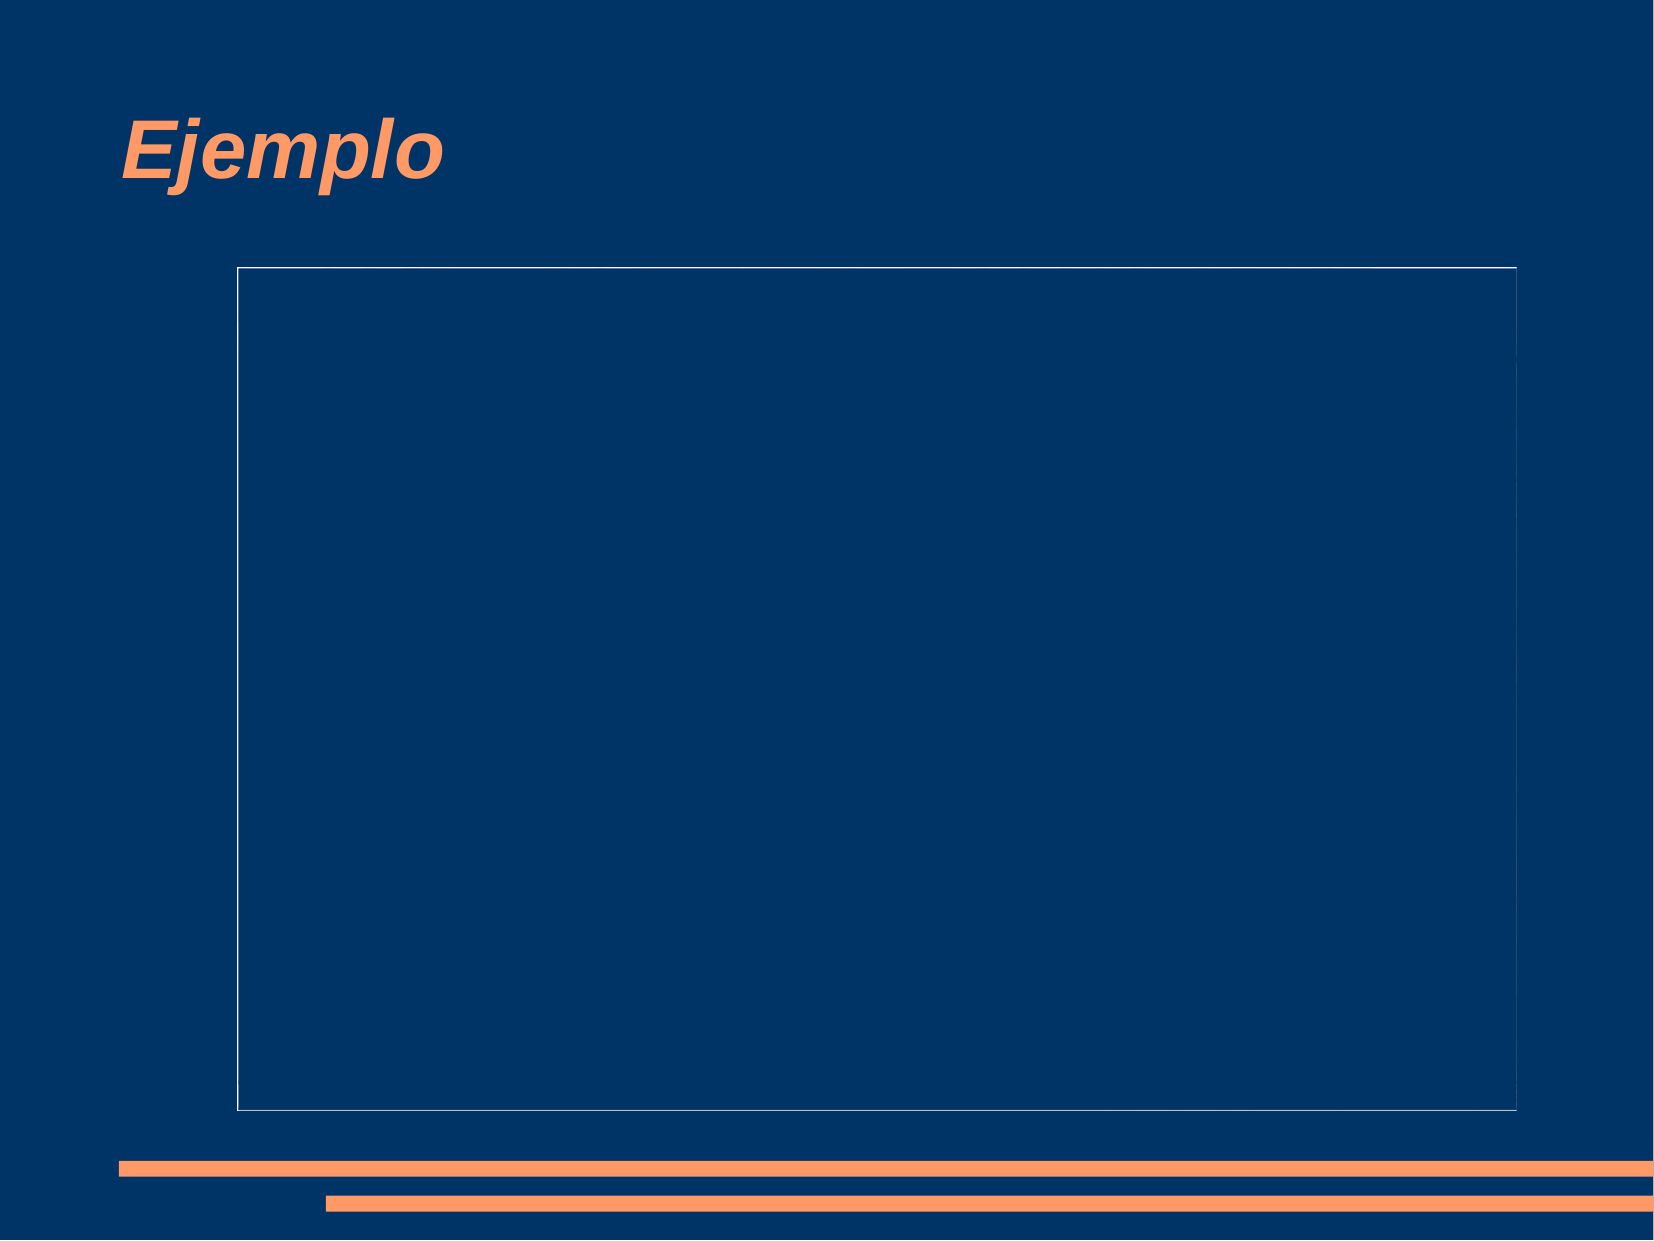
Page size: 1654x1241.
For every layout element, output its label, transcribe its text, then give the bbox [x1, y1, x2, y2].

title Ejemplo [121, 46, 1534, 254]
picture [236, 265, 1517, 1111]
